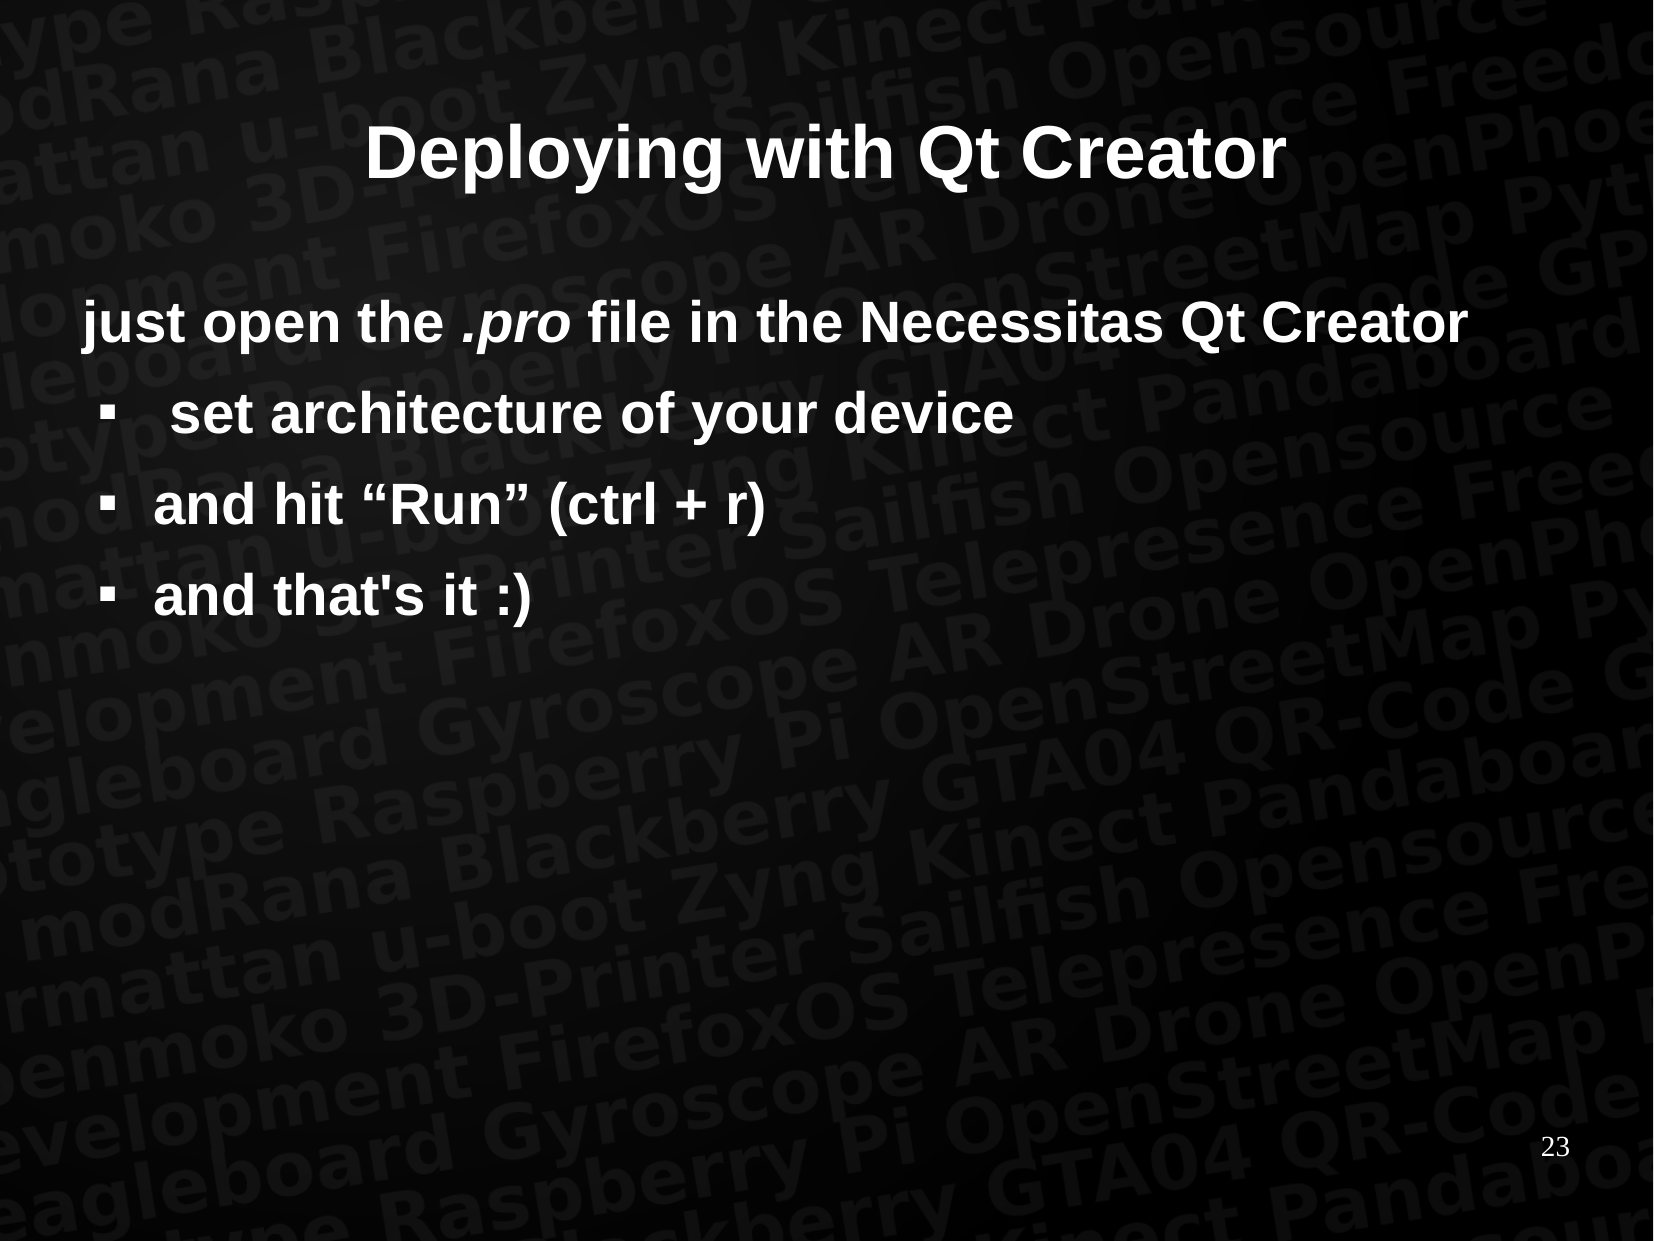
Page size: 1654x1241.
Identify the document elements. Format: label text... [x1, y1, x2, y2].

picture [0, 0, 1654, 1241]
list just open the .pro file in the Necessitas Qt Creator set architecture of your device and hit “Run” (ctrl + r) and that's it :) [82, 290, 1538, 1010]
title Deploying with Qt Creator [82, 49, 1571, 257]
